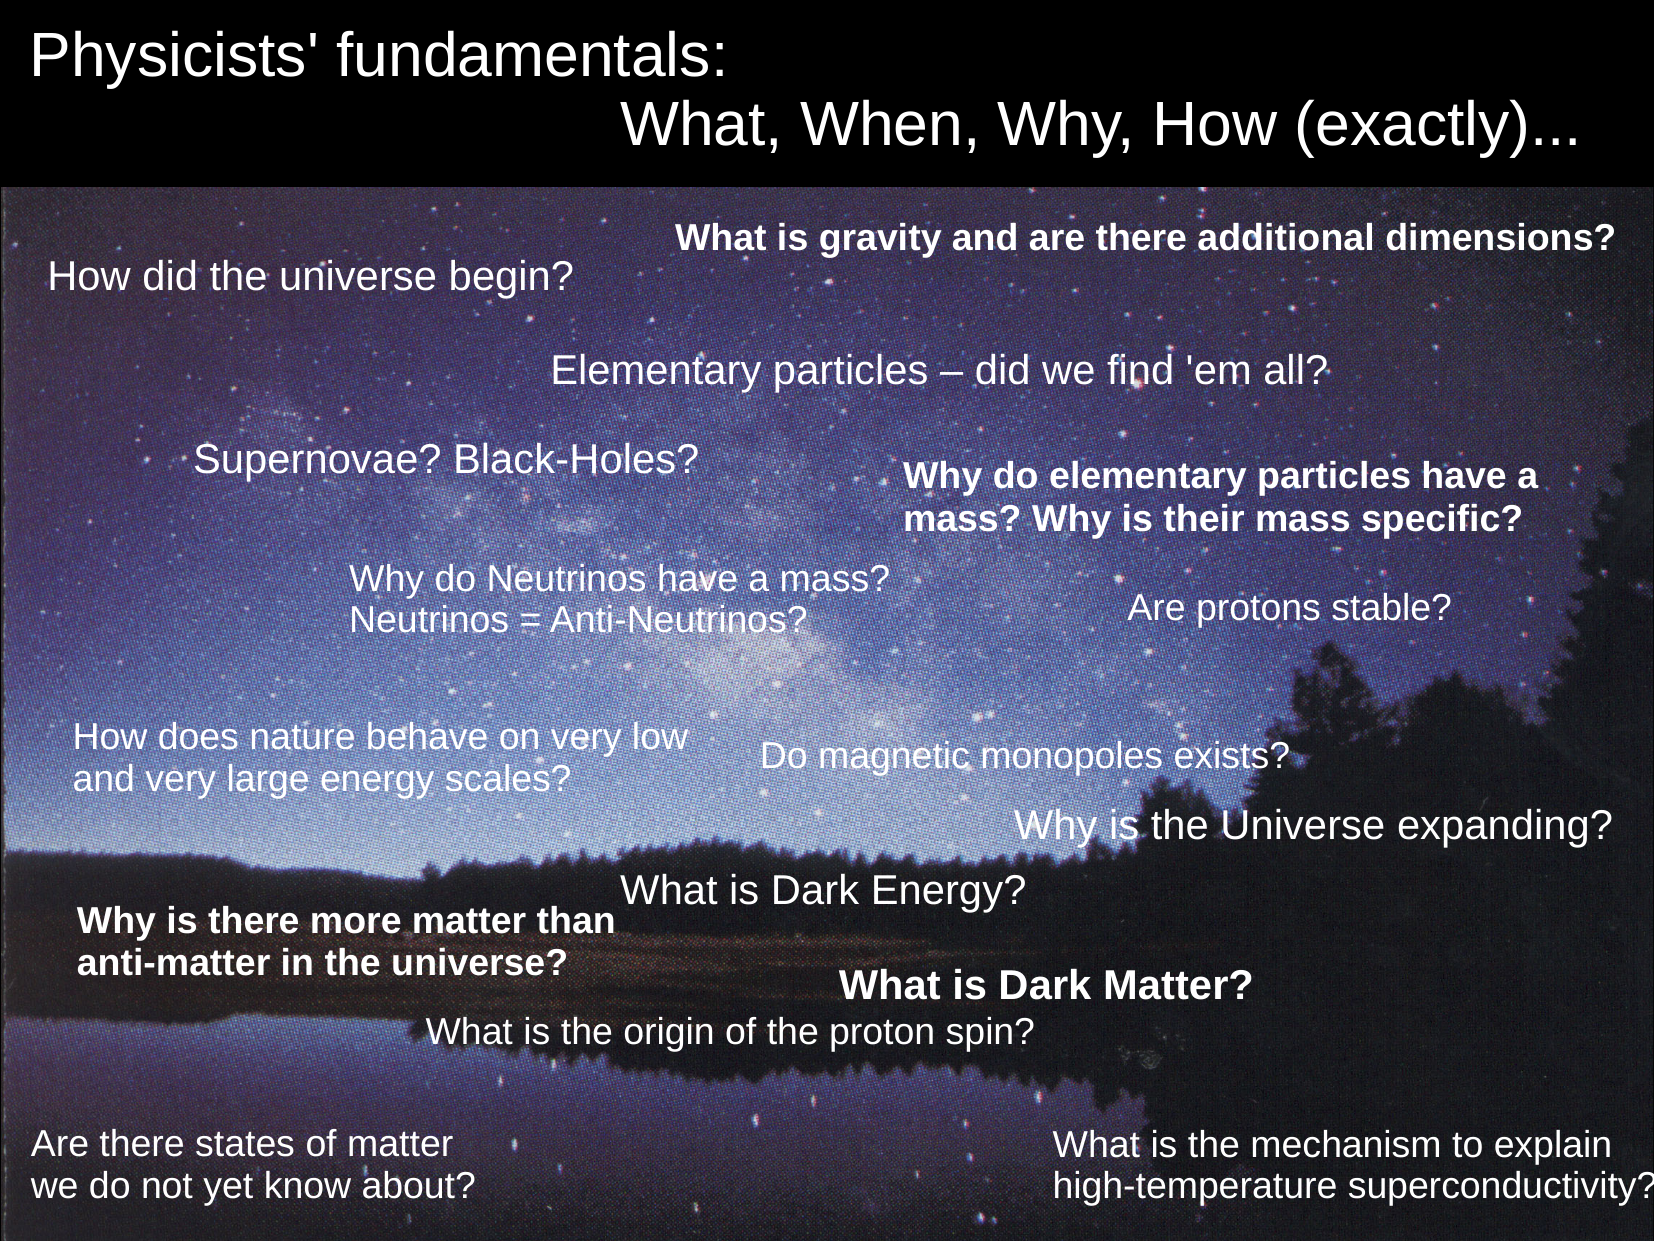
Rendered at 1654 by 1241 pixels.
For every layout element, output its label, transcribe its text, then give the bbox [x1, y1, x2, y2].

text_box What is gravity and are there additional dimensions? [675, 216, 1654, 302]
text_box What is the origin of the proton spin? [425, 1010, 1052, 1063]
text_box Are protons stable? [1127, 586, 1527, 636]
text_box What is the mechanism to explain high-temperature superconductivity? [1052, 1123, 1654, 1225]
text_box What is Dark Energy? [620, 866, 1160, 928]
picture [1, 187, 1654, 1241]
text_box How did the universe begin? [47, 252, 587, 314]
text_box Why do elementary particles have a mass? Why is their mass specific? [903, 454, 1644, 547]
text_box Why is the Universe expanding? [1013, 802, 1640, 863]
text_box Are there states of matter we do not yet know about? [30, 1122, 507, 1210]
text_box Physicists' fundamentals: What, When, Why, How (exactly)... [14, 12, 1654, 167]
text_box [0, 0, 1654, 1241]
text_box How does nature behave on very low and very large energy scales? [72, 715, 754, 806]
text_box Why is there more matter than anti-matter in the universe? [76, 899, 644, 996]
text_box What is Dark Matter? [838, 961, 1379, 1023]
text_box Do magnetic monopoles exists? [759, 734, 1309, 790]
text_box Why do Neutrinos have a mass? Neutrinos = Anti-Neutrinos? [349, 556, 950, 652]
text_box Supernovae? Black-Holes? [193, 435, 735, 497]
text_box Elementary particles – did we find 'em all? [550, 347, 1337, 408]
